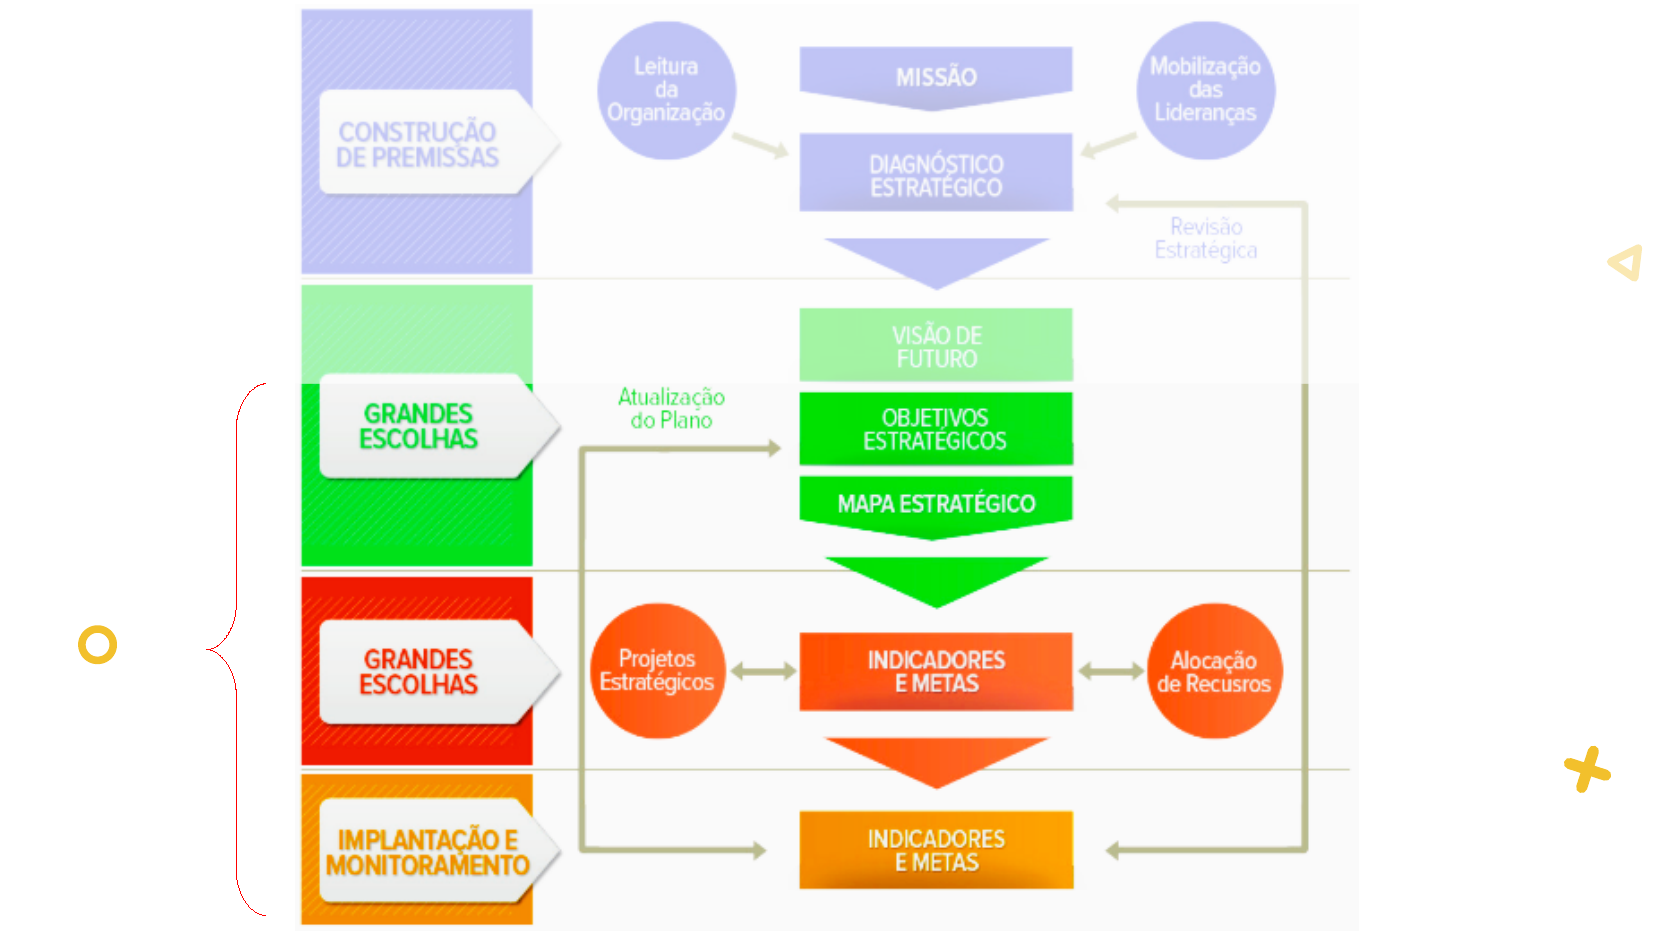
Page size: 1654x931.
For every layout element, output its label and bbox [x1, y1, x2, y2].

text_box [0, 0, 1654, 384]
picture [295, 384, 1359, 931]
